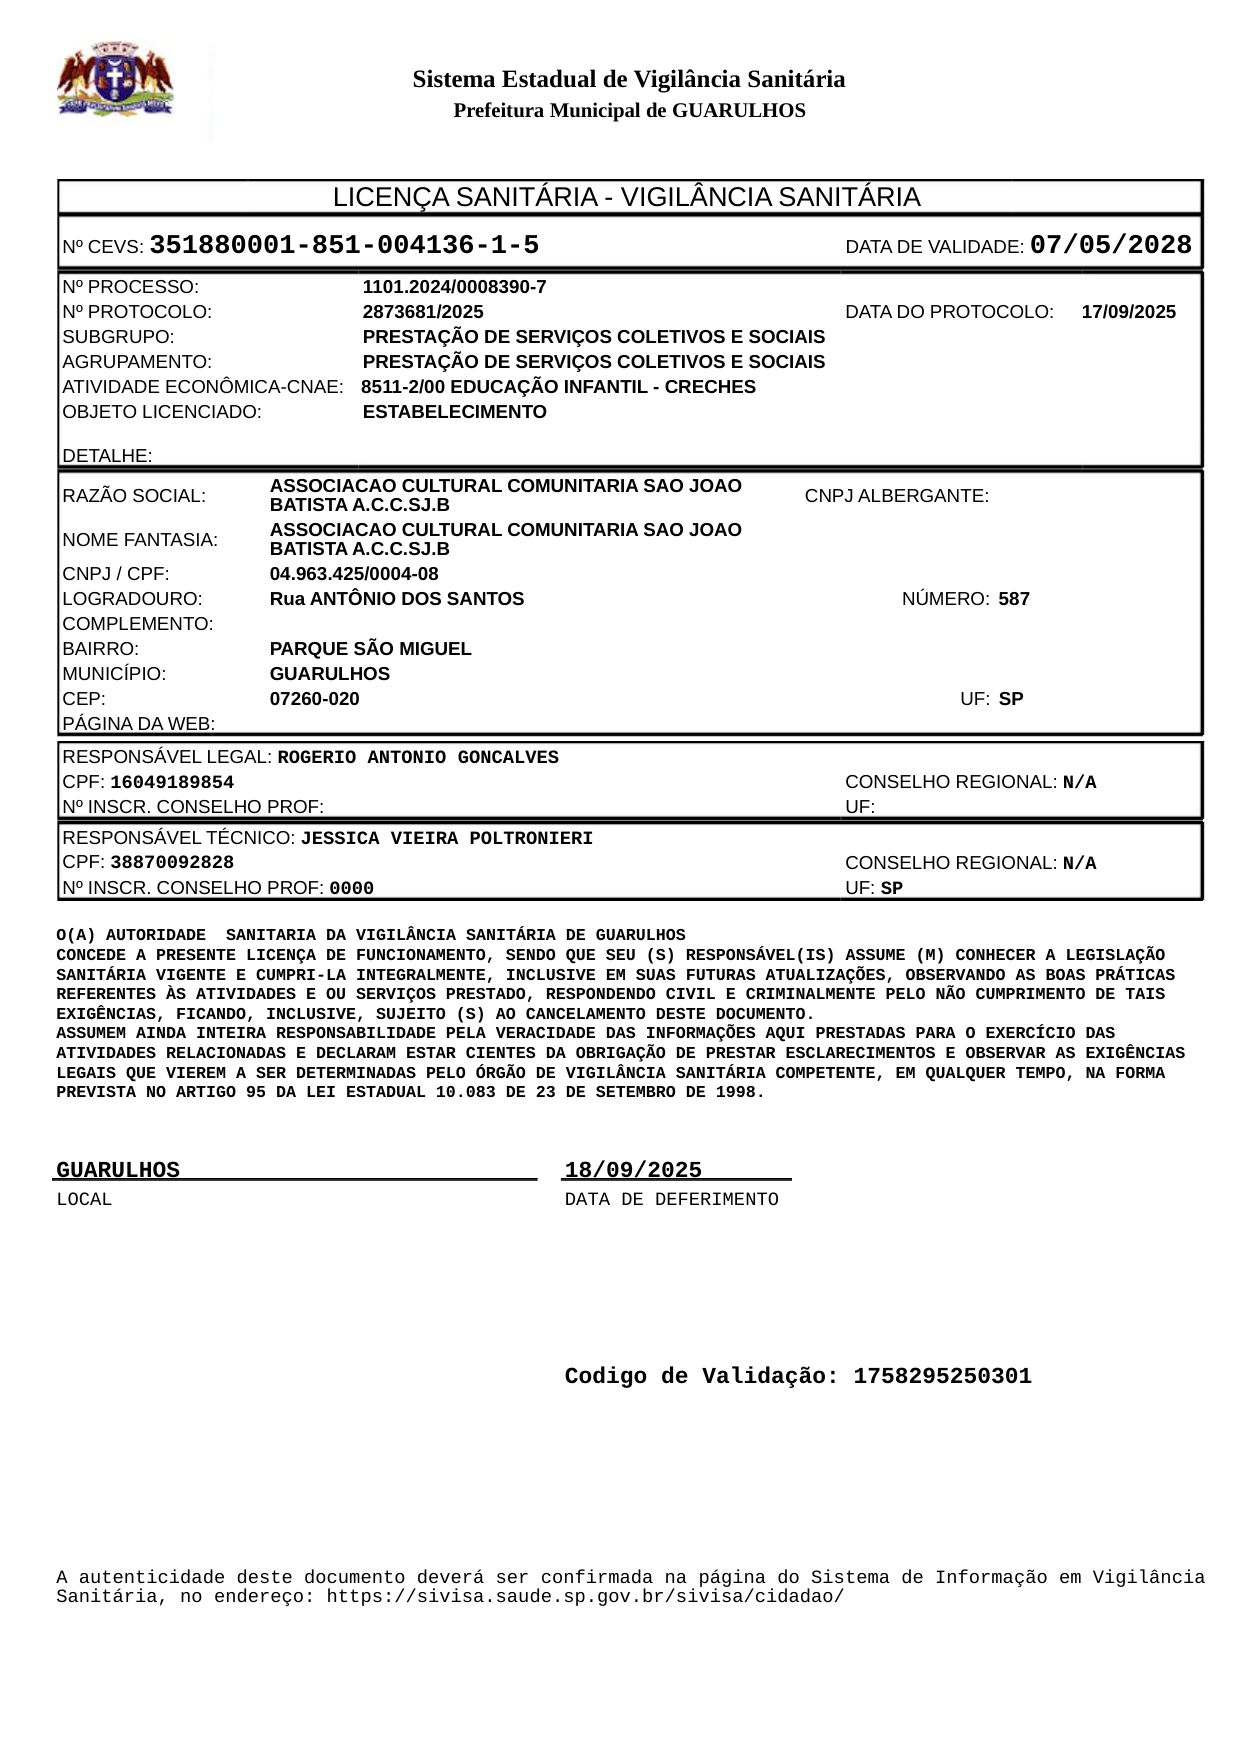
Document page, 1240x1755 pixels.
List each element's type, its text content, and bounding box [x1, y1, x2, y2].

text_box CONSELHO REGIONAL: N/A [845, 851, 1122, 874]
text_box NÚMERO: 587 [902, 588, 1056, 610]
text_box UF: SP [845, 876, 929, 899]
text_box DATA DE DEFERIMENTO [564, 1188, 804, 1210]
text_box UF: SP [960, 688, 1049, 710]
text_box DATA DO PROTOCOLO: 17/09/2025 [845, 301, 1206, 323]
text_box PÁGINA DA WEB: [62, 713, 243, 735]
text_box 1101.2024/0008390-7 2873681/2025 PRESTAÇÃO DE SERVIÇOS COLETIVOS E SOCIAIS PRESTAÇÃO DE SERVIÇOS COLETIVOS E SOCIAIS [362, 276, 853, 373]
text_box PARQUE SÃO MIGUEL GUARULHOS 07260-020 [269, 638, 499, 710]
text_box DETALHE: [62, 445, 180, 467]
text_box Nº PROCESSO: Nº PROTOCOLO: SUBGRUPO: [62, 276, 238, 348]
text_box NOME FANTASIA: [62, 528, 246, 550]
text_box Nº INSCR. CONSELHO PROF: [62, 796, 350, 818]
text_box OBJETO LICENCIADO: [62, 401, 288, 423]
text_box A autenticidade deste documento deverá ser confirmada na página do Sistema de Informação em Vigilância Sanitária, no endereço: https://sivisa.saude.sp.gov.br/sivisa/cidadao/ [56, 1566, 1229, 1607]
text_box UF: [845, 796, 901, 818]
text_box DATA DE VALIDADE: 07/05/2028 [845, 228, 1223, 260]
text_box Prefeitura Municipal de GUARULHOS [453, 98, 833, 122]
text_box ASSOCIACAO CULTURAL COMUNITARIA SAO JOAO BATISTA A.C.C.SJ.B [269, 475, 772, 516]
text_box Codigo de Validação: 1758295250301 [564, 1361, 1058, 1388]
text_box CNPJ ALBERGANTE: [805, 485, 1016, 507]
text_box Nº CEVS: 351880001-851-004136-1-5 [62, 228, 565, 260]
text_box Sistema Estadual de Vigilância Sanitária [412, 65, 873, 93]
text_box [57, 179, 1205, 737]
text_box CONSELHO REGIONAL: N/A [845, 771, 1122, 793]
text_box LICENÇA SANITÁRIA - VIGILÂNCIA SANITÁRIA [332, 181, 953, 212]
text_box 04.963.425/0004-08 Rua ANTÔNIO DOS SANTOS [269, 563, 551, 610]
text_box ATIVIDADE ECONÔMICA-CNAE: 8511-2/00 EDUCAÇÃO INFANTIL - CRECHES [62, 376, 785, 398]
text_box O(A) AUTORIDADE SANITARIA DA VIGILÂNCIA SANITÁRIA DE GUARULHOS [56, 924, 712, 944]
text_box CONCEDE A PRESENTE LICENÇA DE FUNCIONAMENTO, SENDO QUE SEU (S) RESPONSÁVEL(IS) ASSUME (M) CONHECER A LEGISLAÇÃO SANITÁRIA VIGENTE E CUMPRI-LA INTEGRALMENTE, INCLUSIVE EM SUAS FUTURAS ATUALIZAÇÕES, OBSERVANDO AS BOAS PRÁTICAS REFERENTES ÀS ATIVIDADES E OU SERVIÇOS PRESTADO, RESPONDENDO CIVIL E CRIMINALMENTE PELO NÃO CUMPRIMENTO DE TAIS EXIGÊNCIAS, FICANDO, INCLUSIVE, SUJEITO (S) AO CANCELAMENTO DESTE DOCUMENTO. ASSUMEM AINDA INTEIRA RESPONSABILIDADE PELA VERACIDADE DAS INFORMAÇÕES AQUI PRESTADAS PARA O EXERCÍCIO DAS ATIVIDADES RELACIONADAS E DECLARAM ESTAR CIENTES DA OBRIGAÇÃO DE PRESTAR ESCLARECIMENTOS E OBSERVAR AS EXIGÊNCIAS LEGAIS QUE VIEREM A SER DETERMINADAS PELO ÓRGÃO DE VIGILÂNCIA SANITÁRIA COMPETENTE, EM QUALQUER TEMPO, NA FORMA PREVISTA NO ARTIGO 95 DA LEI ESTADUAL 10.083 DE 23 DE SETEMBRO DE 1998. [56, 944, 1212, 1101]
text_box 18/09/2025 [564, 1155, 728, 1182]
text_box [57, 741, 1205, 901]
text_box Nº INSCR. CONSELHO PROF: 0000 [62, 876, 400, 899]
text_box RESPONSÁVEL TÉCNICO: JESSICA VIEIRA POLTRONIERI CPF: 38870092828 [62, 826, 620, 873]
text_box RAZÃO SOCIAL: [62, 485, 232, 507]
text_box ESTABELECIMENTO [363, 401, 575, 423]
text_box [57, 41, 214, 142]
text_box ASSOCIACAO CULTURAL COMUNITARIA SAO JOAO BATISTA A.C.C.SJ.B [269, 519, 772, 560]
text_box LOCAL [56, 1188, 138, 1210]
text_box AGRUPAMENTO: [62, 351, 240, 373]
text_box GUARULHOS [56, 1155, 205, 1182]
text_box CNPJ / CPF: LOGRADOURO: COMPLEMENTO: BAIRRO: MUNICÍPIO: CEP: [62, 563, 240, 710]
text_box RESPONSÁVEL LEGAL: ROGERIO ANTONIO GONCALVES CPF: 16049189854 [62, 746, 585, 793]
